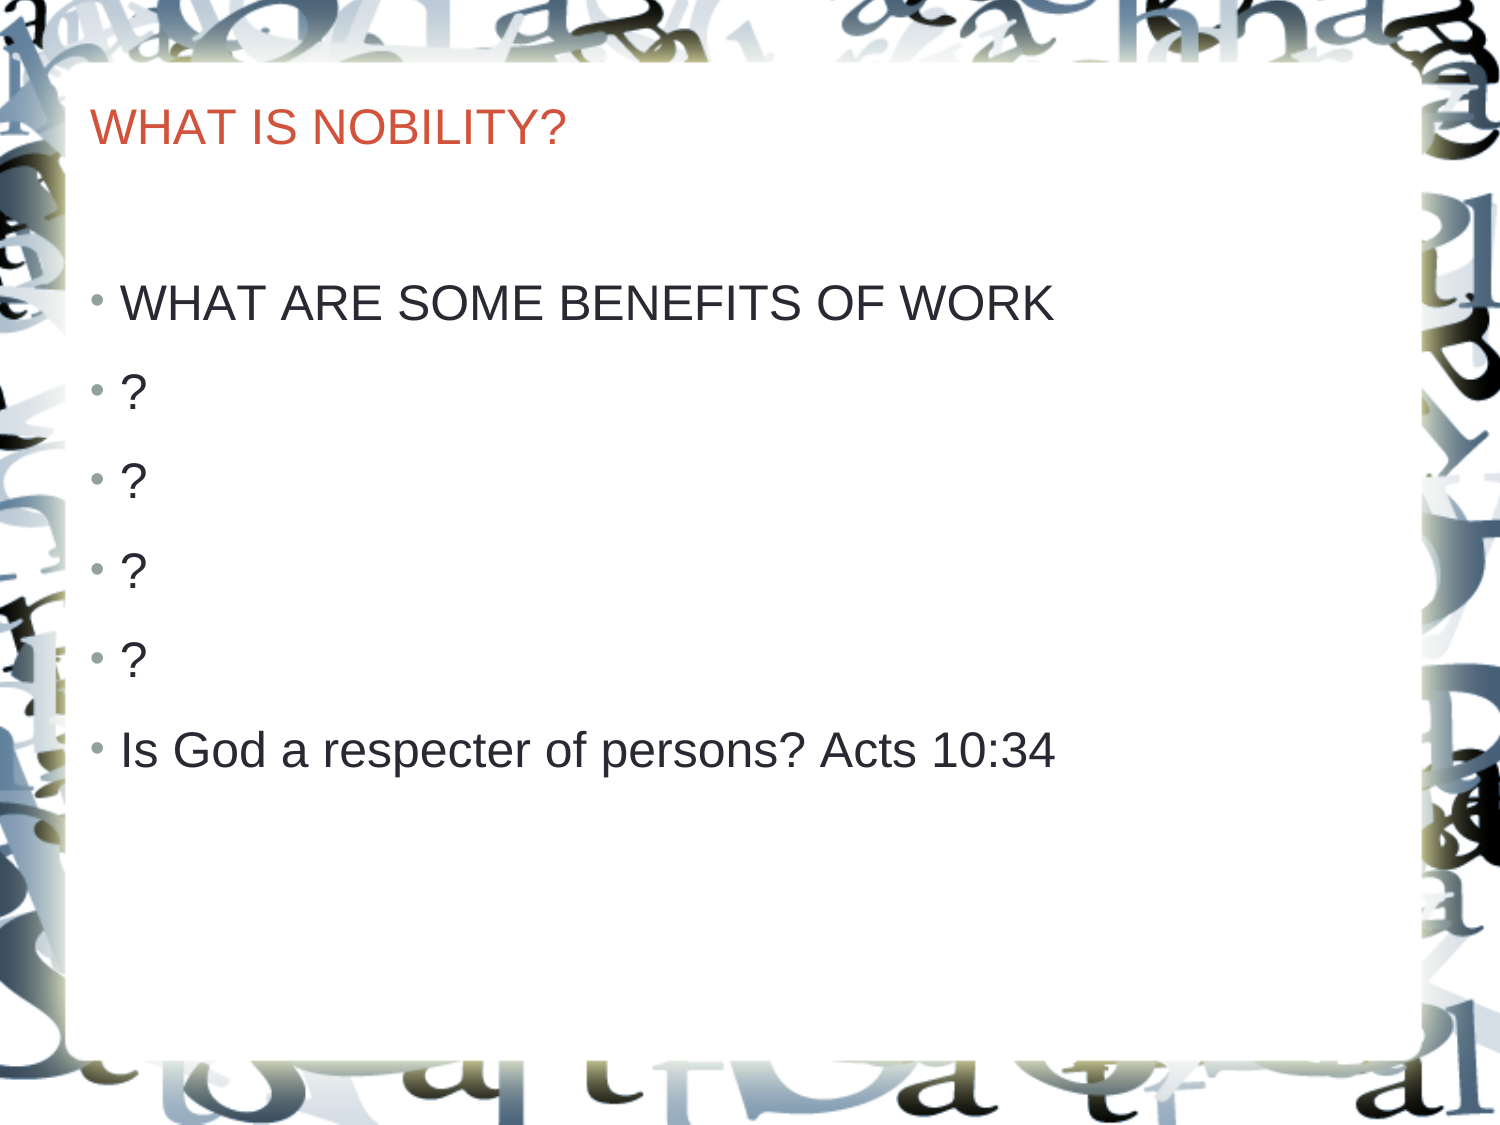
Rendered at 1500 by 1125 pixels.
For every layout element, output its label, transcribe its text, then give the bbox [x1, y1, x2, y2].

list WHAT ARE SOME BENEFITS OF WORK ? ? ? ? Is God a respecter of persons? Acts 10:34 [75, 262, 1425, 1063]
title WHAT IS NOBILITY? [75, 87, 1425, 250]
picture [0, 0, 1500, 1125]
